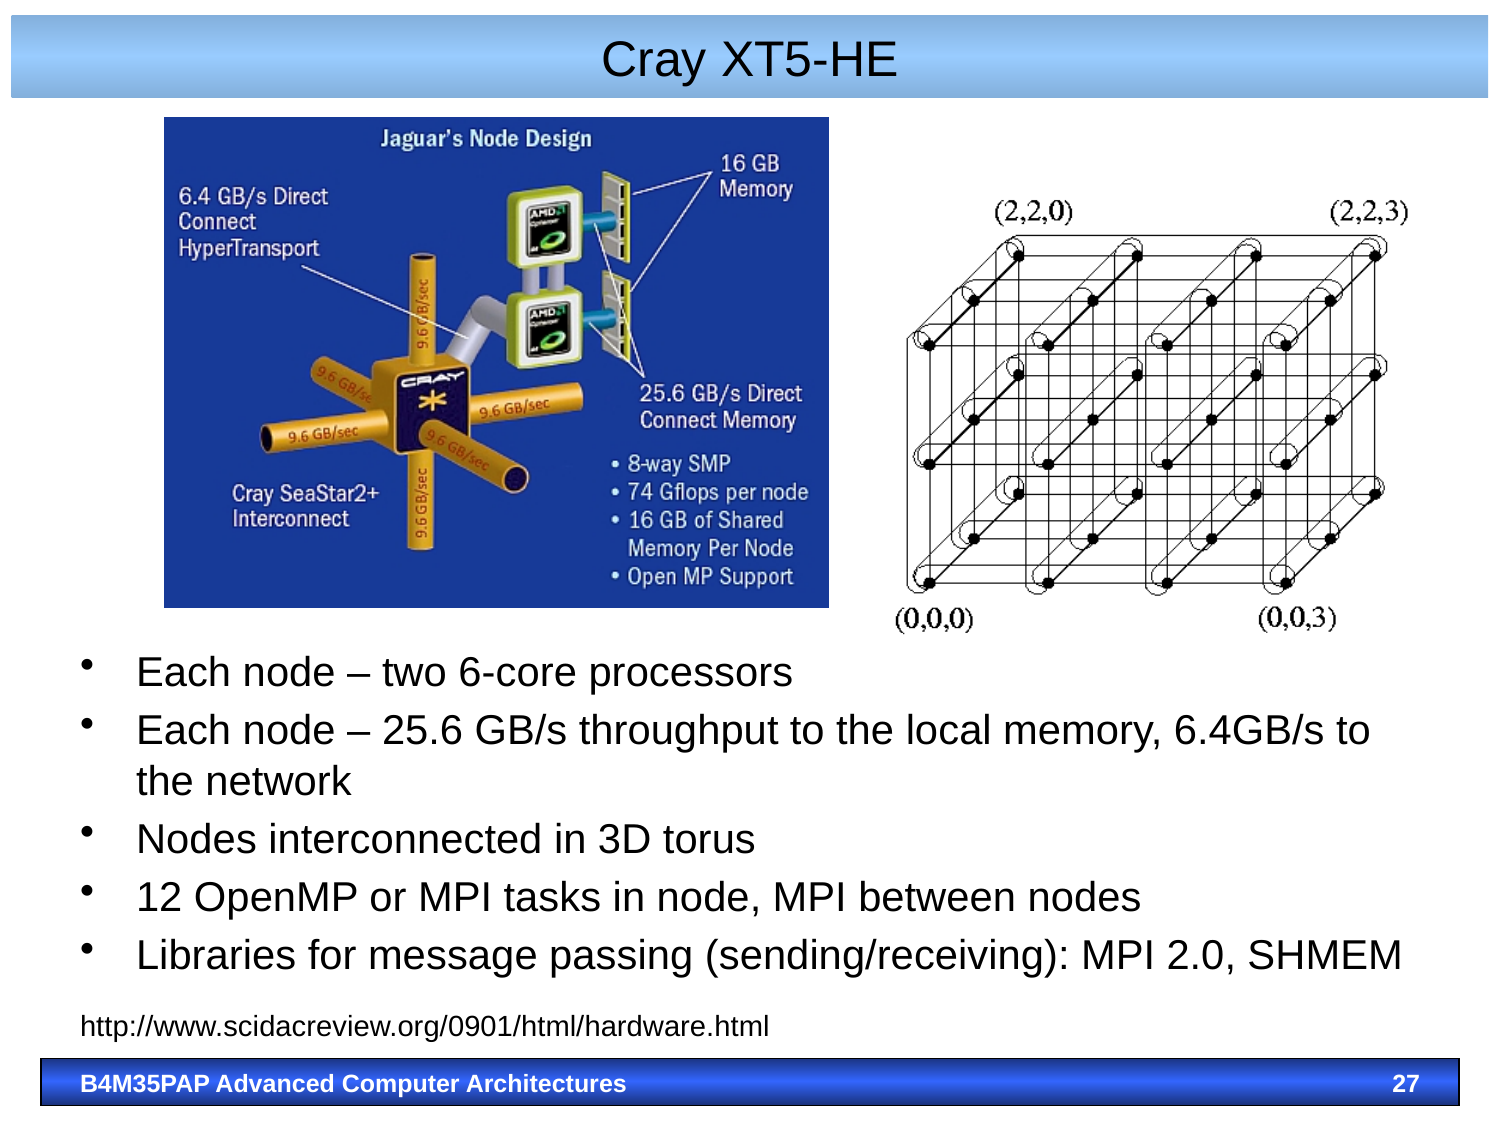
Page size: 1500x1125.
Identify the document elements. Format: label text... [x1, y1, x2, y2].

picture [878, 163, 1446, 645]
text_box Each node – two 6-core processors Each node – 25.6 GB/s throughput to the local memory, 6.4GB/s to the network Nodes interconnected in 3D torus 12 OpenMP or MPI tasks in node, MPI between nodes Libraries for message passing (sending/receiving): MPI 2.0, SHMEM http://www.scidacreview.org/0901/html/hardware.html [64, 164, 1436, 1043]
title Cray XT5-HE [11, 15, 1489, 98]
picture [164, 117, 829, 608]
